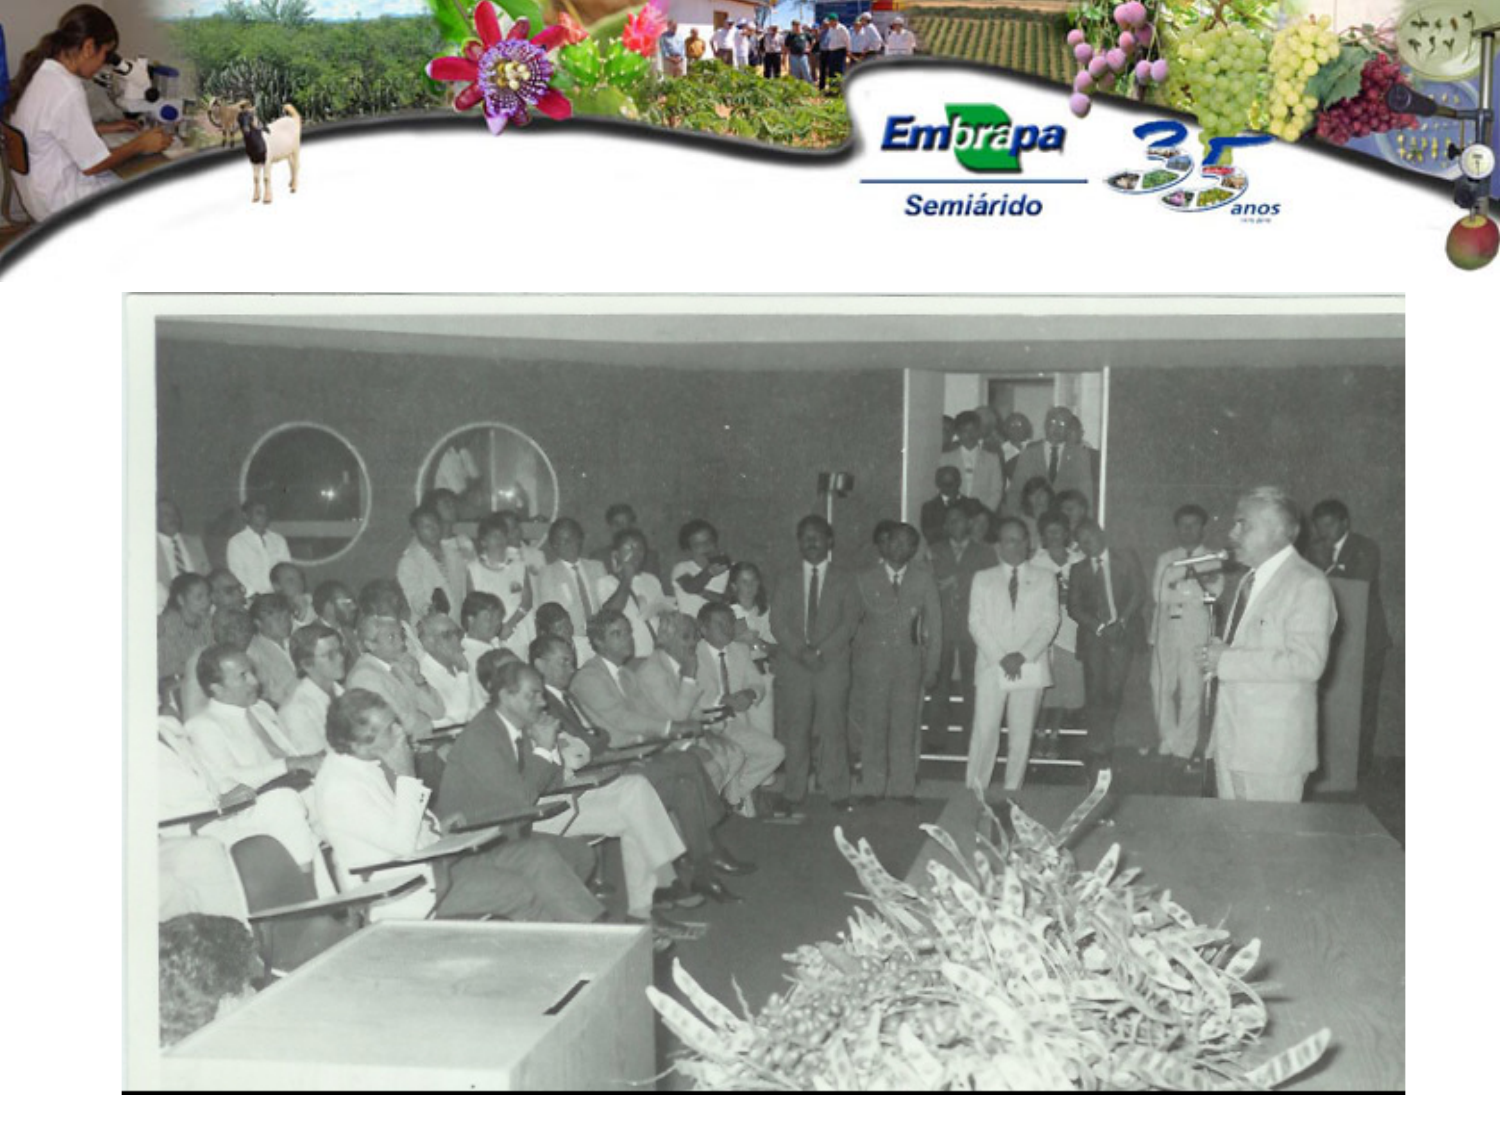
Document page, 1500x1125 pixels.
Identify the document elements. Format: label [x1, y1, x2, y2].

picture [0, 0, 1500, 282]
picture [121, 292, 1406, 1095]
